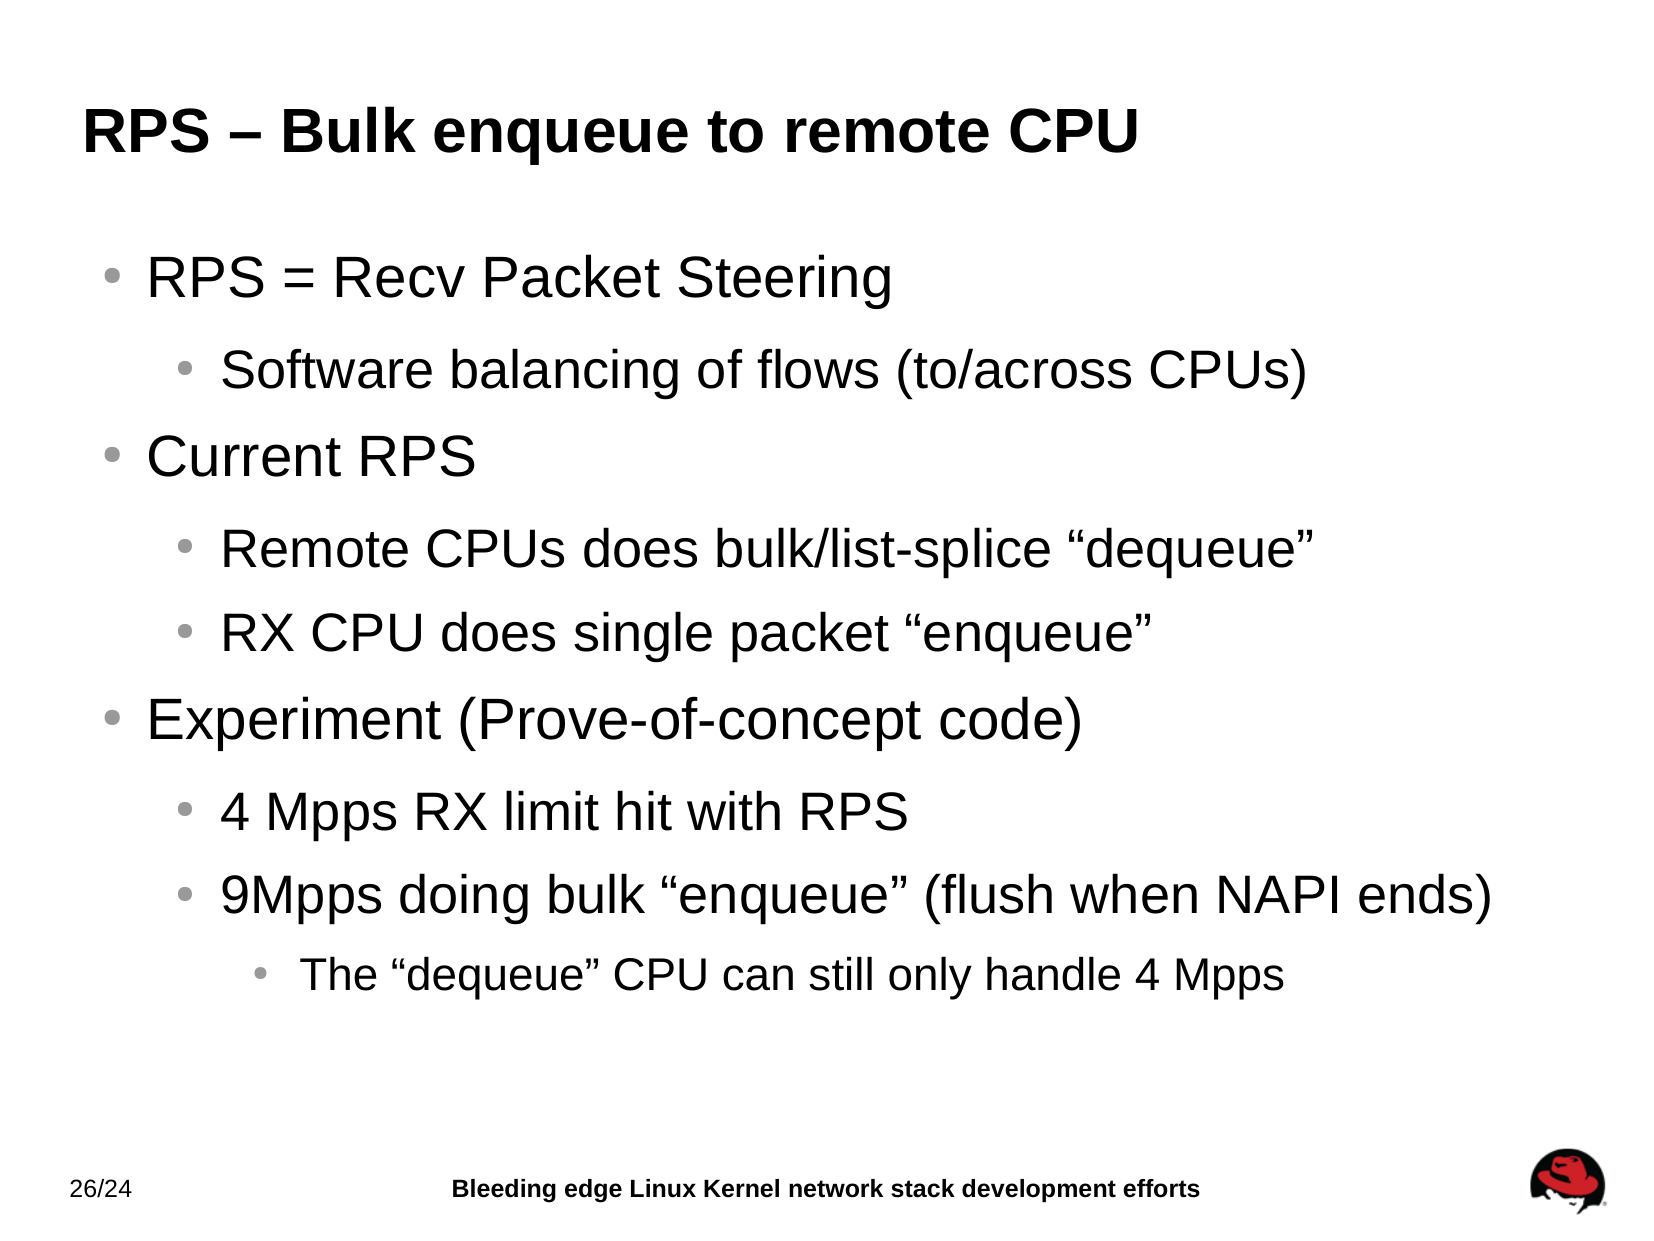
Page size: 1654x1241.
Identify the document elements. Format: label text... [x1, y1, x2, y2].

list RPS = Recv Packet Steering Software balancing of flows (to/across CPUs) Current RPS Remote CPUs does bulk/list-splice “dequeue” RX CPU does single packet “enqueue” Experiment (Prove-of-concept code) 4 Mpps RX limit hit with RPS 9Mpps doing bulk “enqueue” (flush when NAPI ends) The “dequeue” CPU can still only handle 4 Mpps [86, 244, 1576, 1039]
title RPS – Bulk enqueue to remote CPU [82, 37, 1571, 226]
picture [1529, 1146, 1613, 1224]
